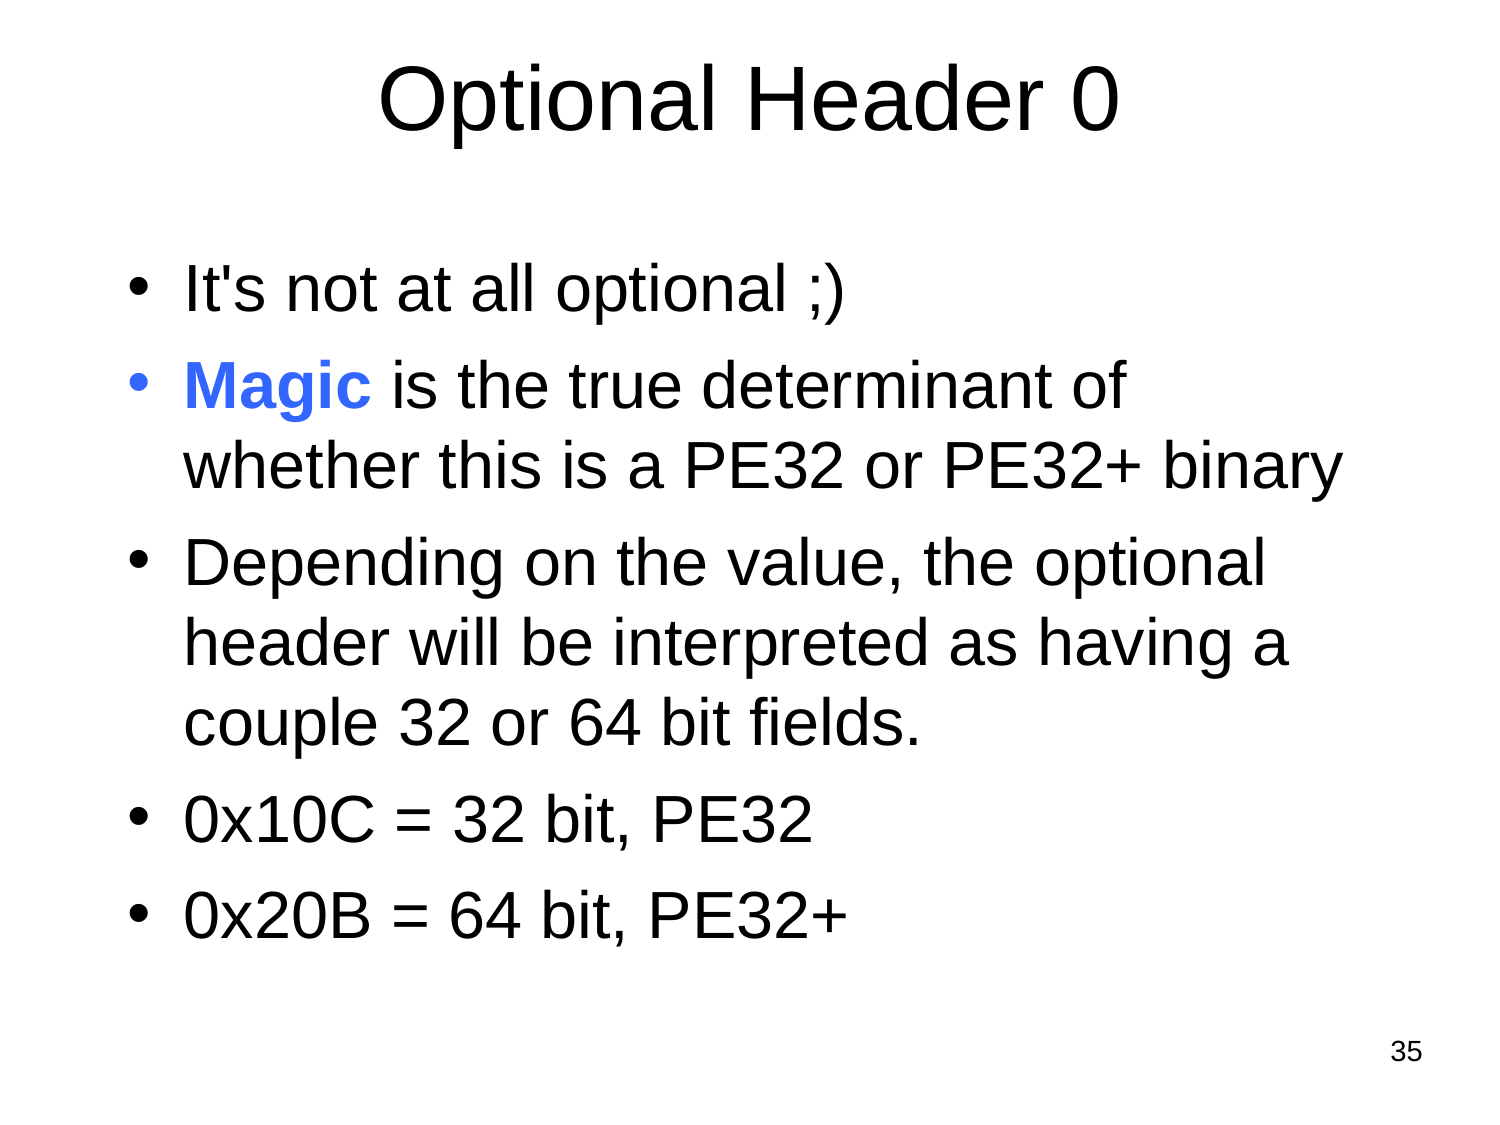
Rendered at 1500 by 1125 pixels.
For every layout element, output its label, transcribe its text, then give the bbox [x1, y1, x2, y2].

list It's not at all optional ;) Magic is the true determinant of whether this is a PE32 or PE32+ binary Depending on the value, the optional header will be interpreted as having a couple 32 or 64 bit fields. 0x10C = 32 bit, PE32 0x20B = 64 bit, PE32+ [112, 237, 1388, 1051]
title Optional Header 0 [0, 0, 1500, 188]
text_box <number> [1125, 1025, 1438, 1101]
